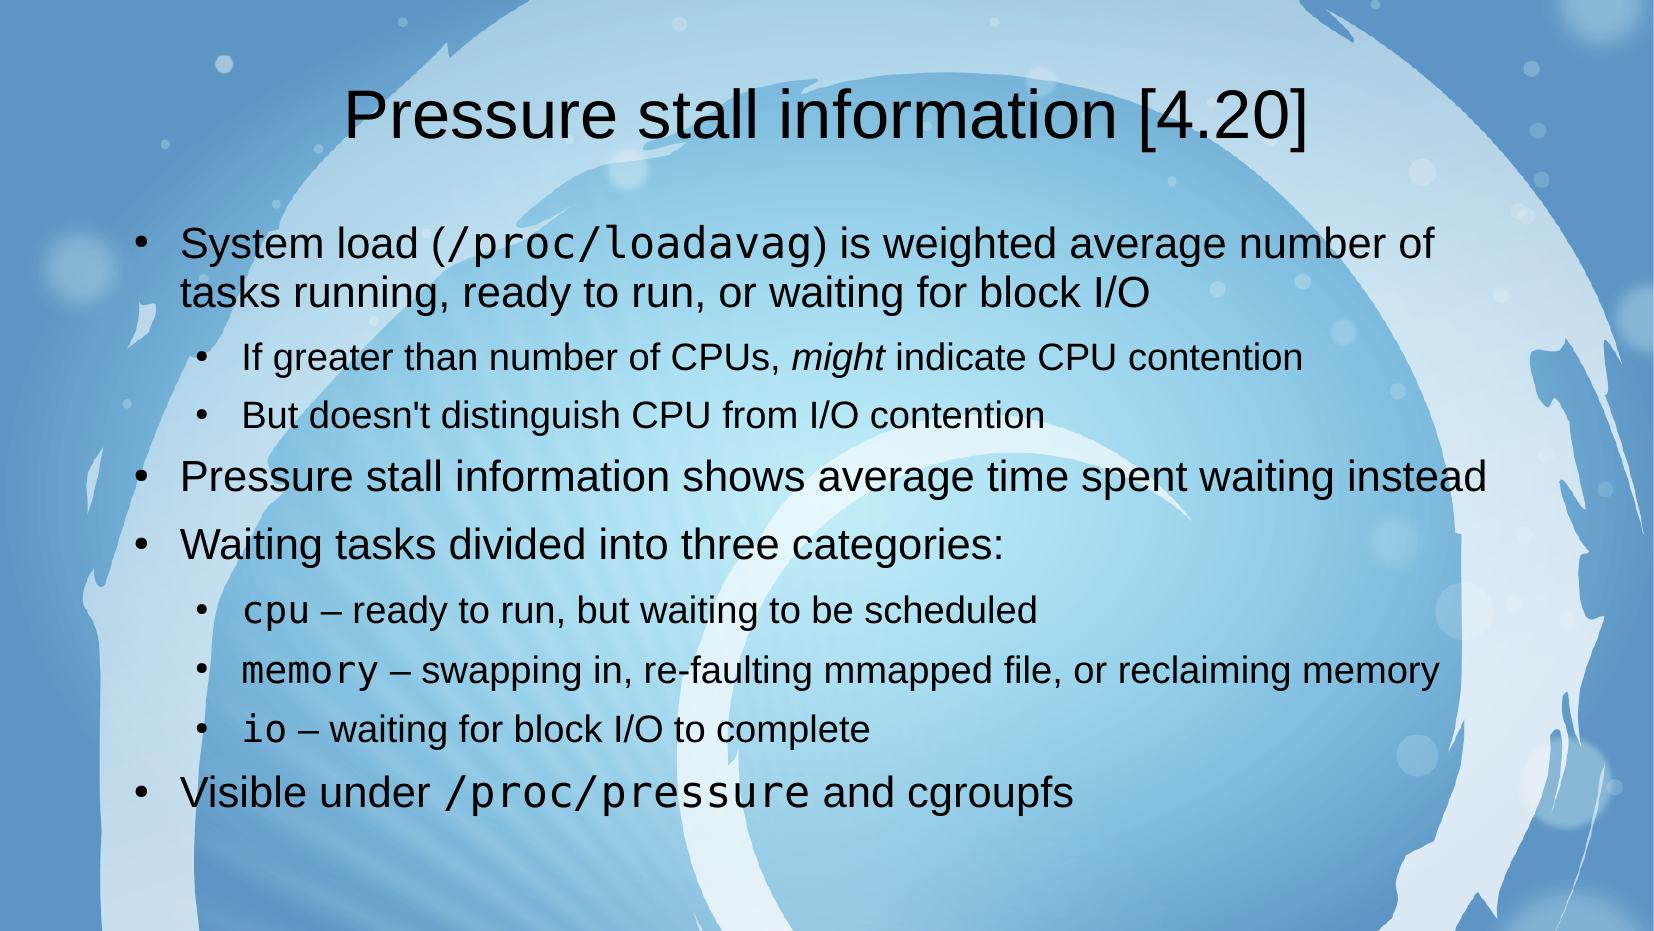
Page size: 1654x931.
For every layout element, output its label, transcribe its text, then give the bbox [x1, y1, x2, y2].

picture [0, 0, 1654, 931]
list System load (/proc/loadavag) is weighted average number of tasks running, ready to run, or waiting for block I/O If greater than number of CPUs, might indicate CPU contention But doesn't distinguish CPU from I/O contention Pressure stall information shows average time spent waiting instead Waiting tasks divided into three categories: cpu – ready to run, but waiting to be scheduled memory – swapping in, re-faulting mmapped file, or reclaiming memory io – waiting for block I/O to complete Visible under /proc/pressure and cgroupfs [118, 217, 1536, 832]
title Pressure stall information [4.20] [118, 37, 1536, 193]
